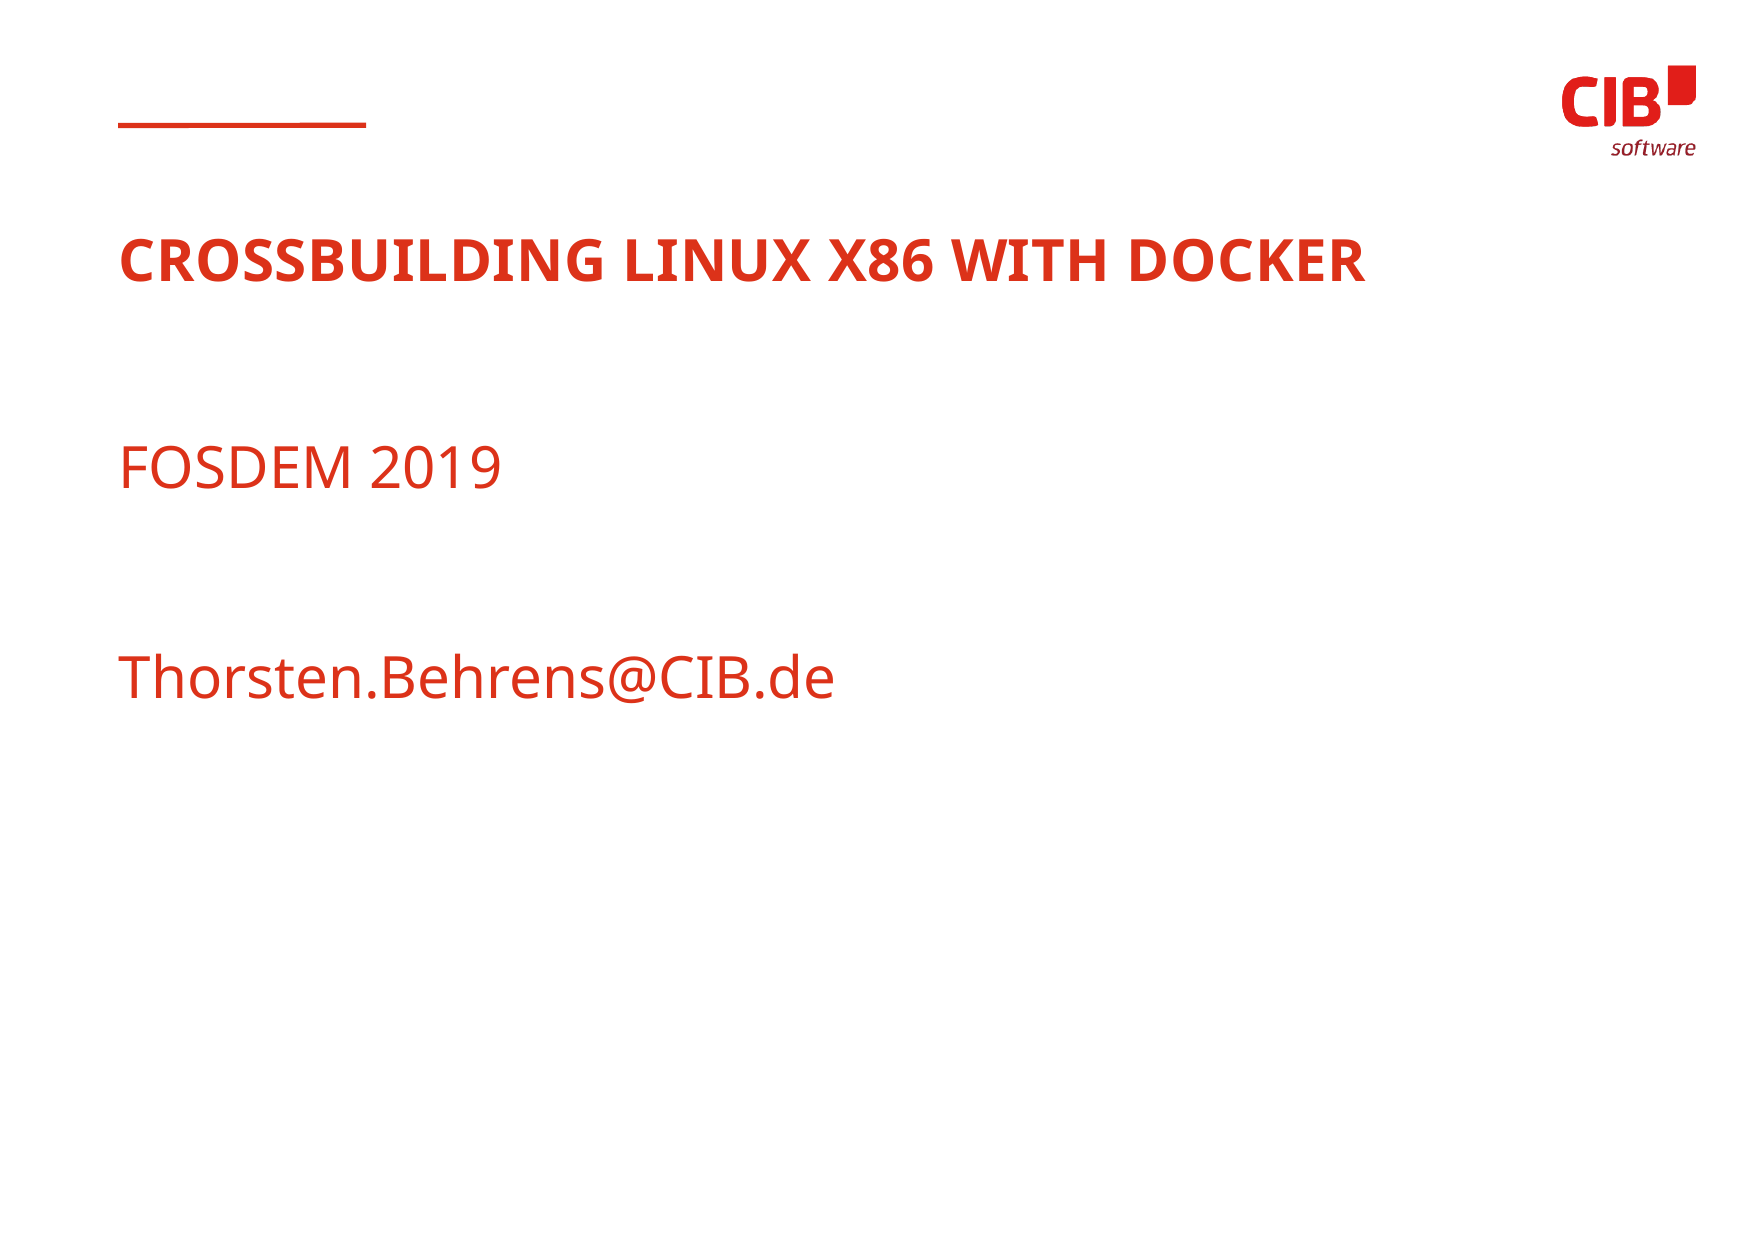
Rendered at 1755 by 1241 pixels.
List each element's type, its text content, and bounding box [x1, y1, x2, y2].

picture [1561, 64, 1696, 156]
list FOSDEM 2019 Thorsten.Behrens@CIB.de [118, 429, 1359, 666]
title Crossbuilding Linux x86 with Docker [118, 223, 1430, 423]
